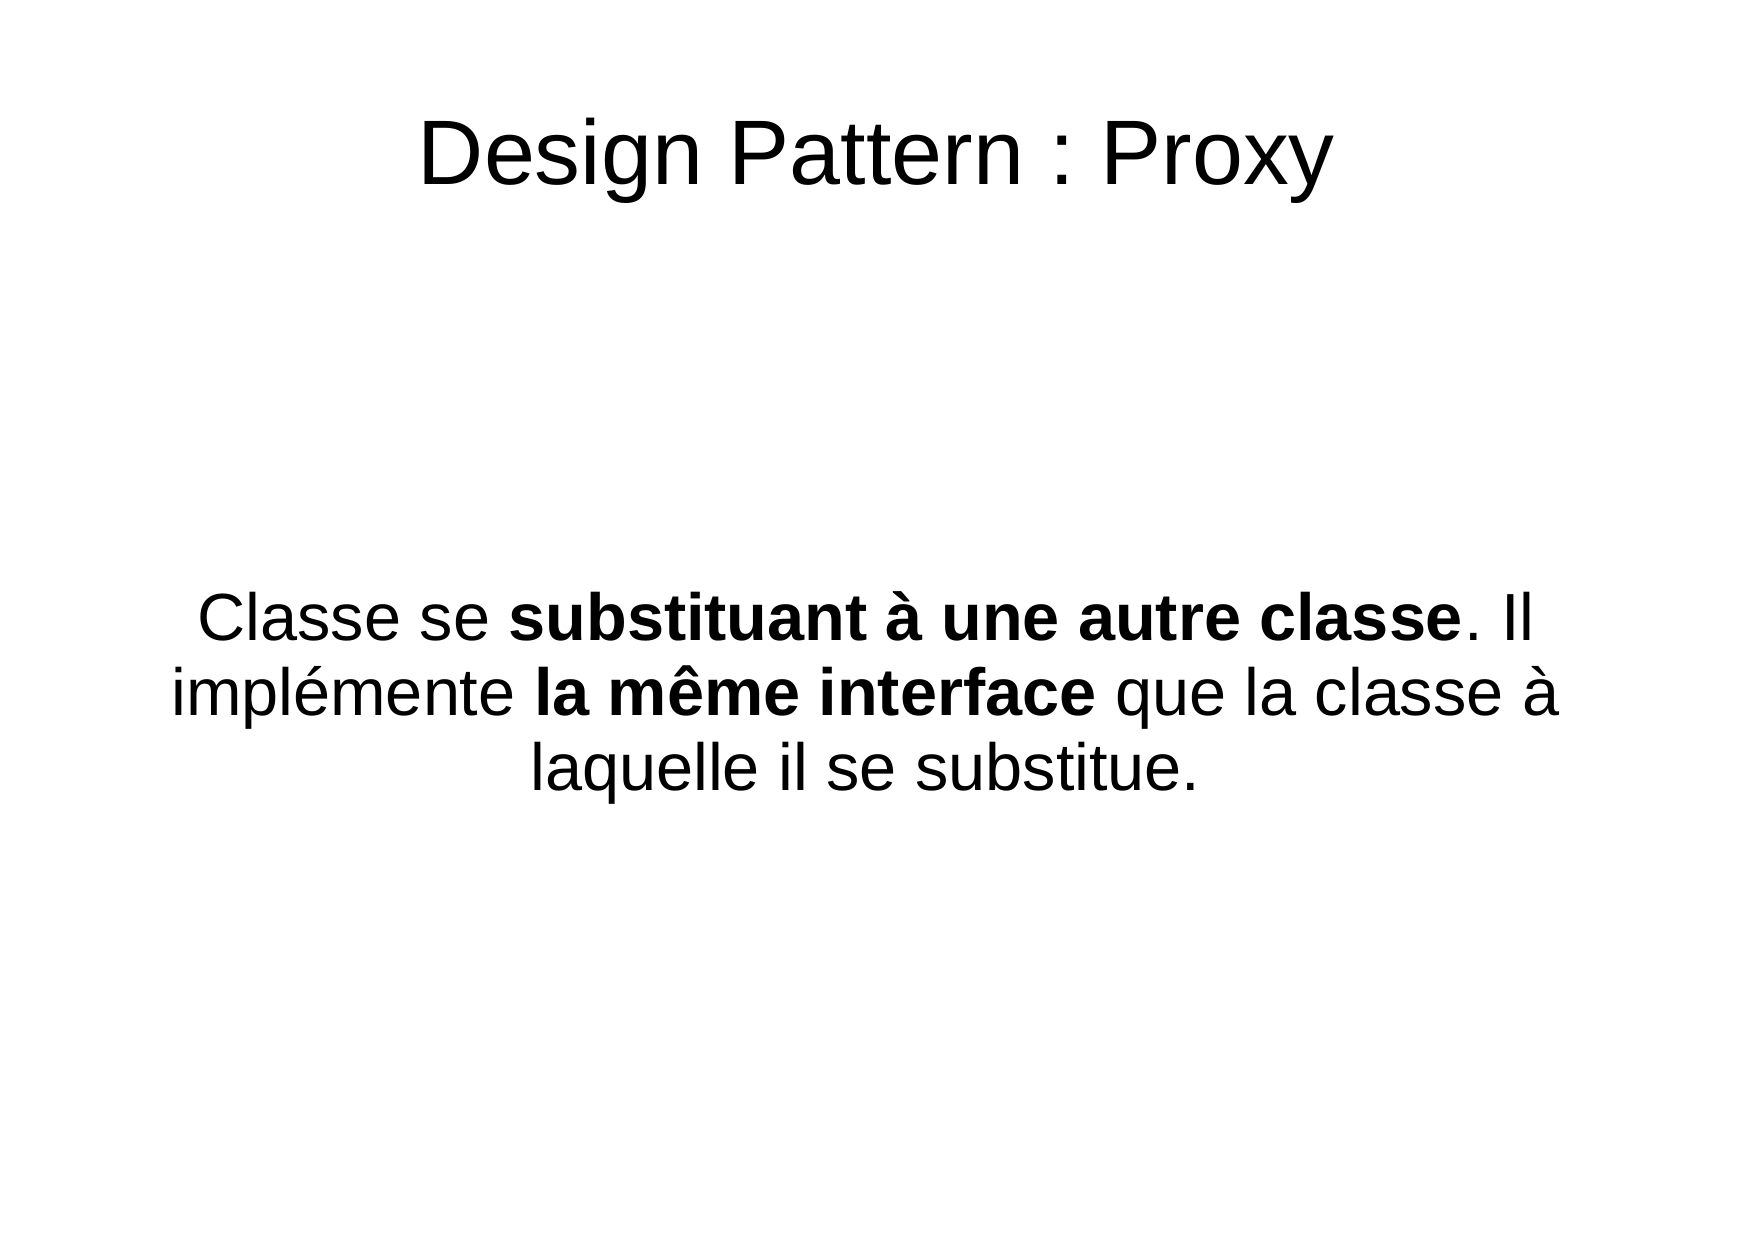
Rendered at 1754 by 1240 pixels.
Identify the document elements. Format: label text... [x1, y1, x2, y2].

subtitle Classe se substituant à une autre classe. Il implémente la même interface que la classe à laquelle il se substitue. [76, 290, 1656, 1094]
title Design Pattern : Proxy [87, 56, 1667, 249]
